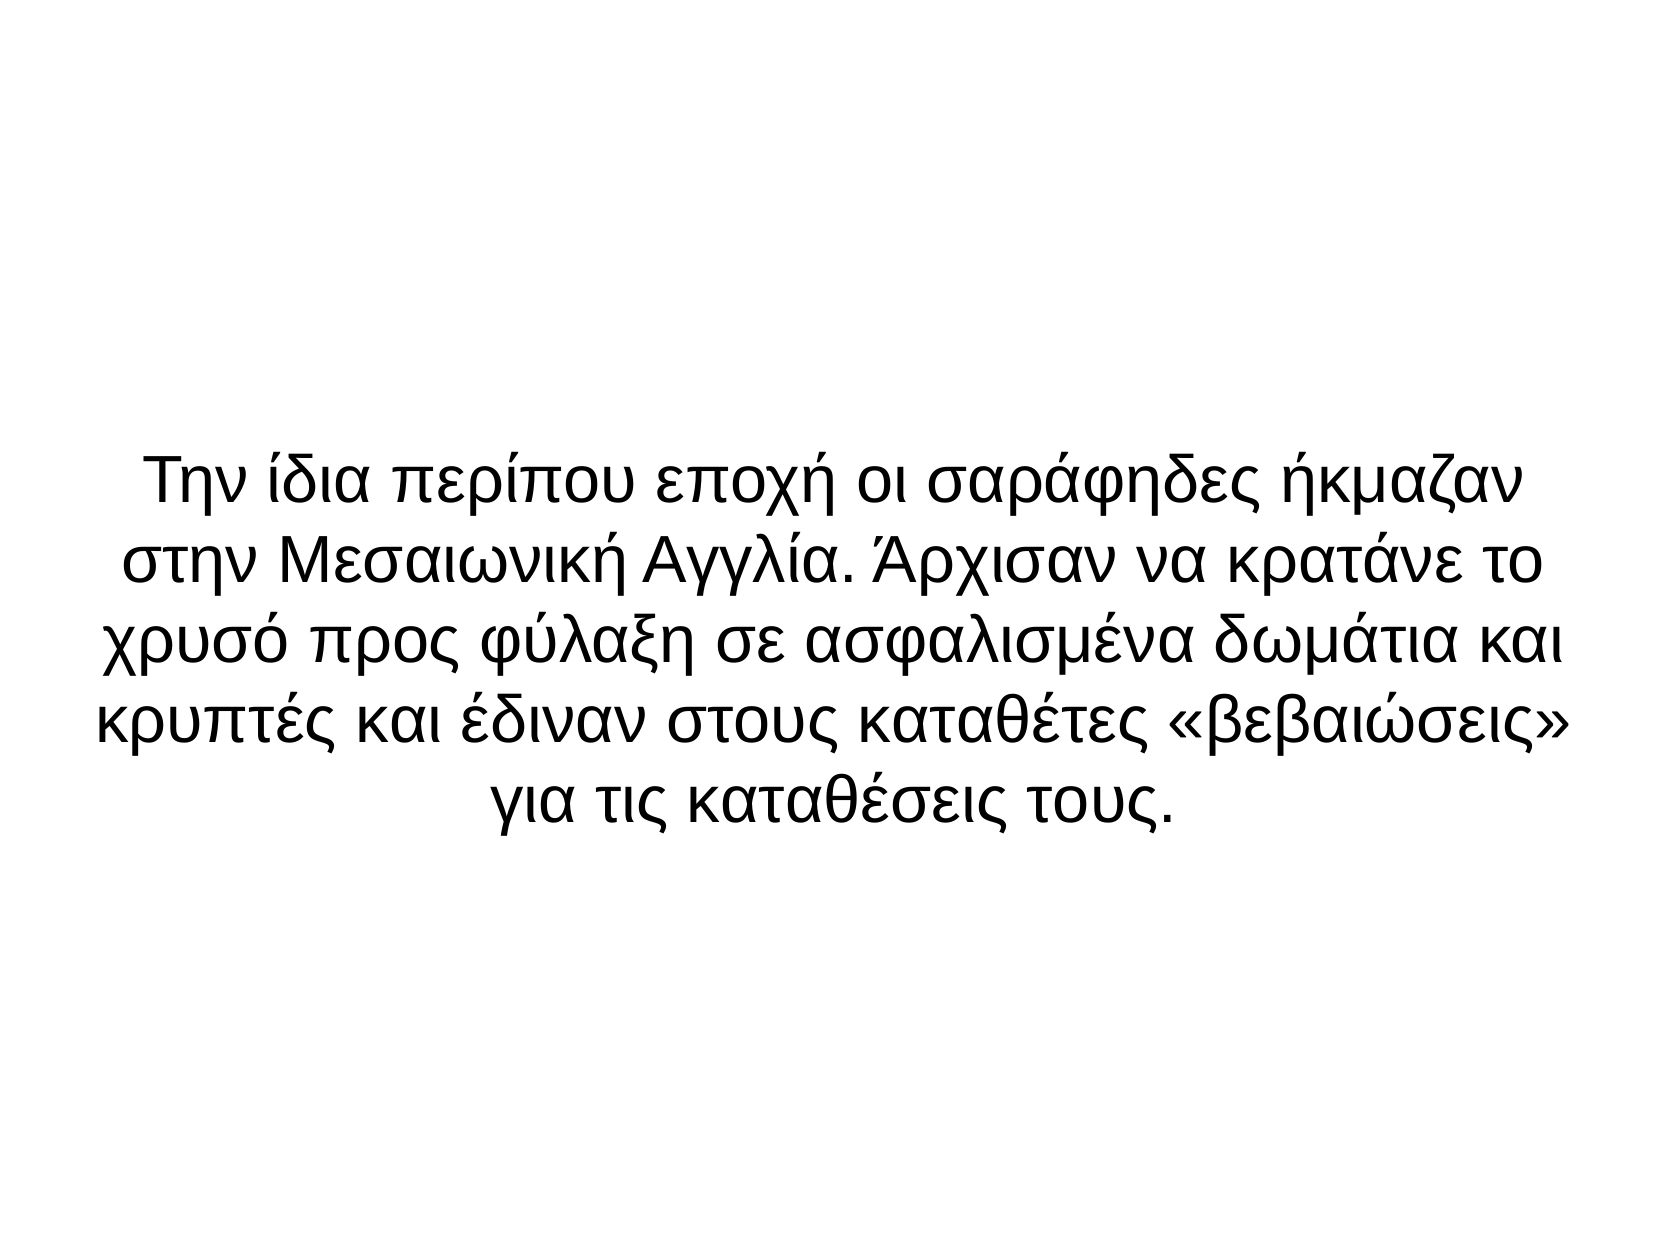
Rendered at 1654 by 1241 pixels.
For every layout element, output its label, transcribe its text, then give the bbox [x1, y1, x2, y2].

text_box Την ίδια περίπου εποχή οι σαράφηδες ήκμαζαν στην Μεσαιωνική Αγγλία. Άρχισαν να κρατάνε το χρυσό προς φύλαξη σε ασφαλισμένα δωμάτια και κρυπτές και έδιναν στους καταθέτες «βεβαιώσεις» για τις καταθέσεις τους. [89, 233, 1578, 1038]
